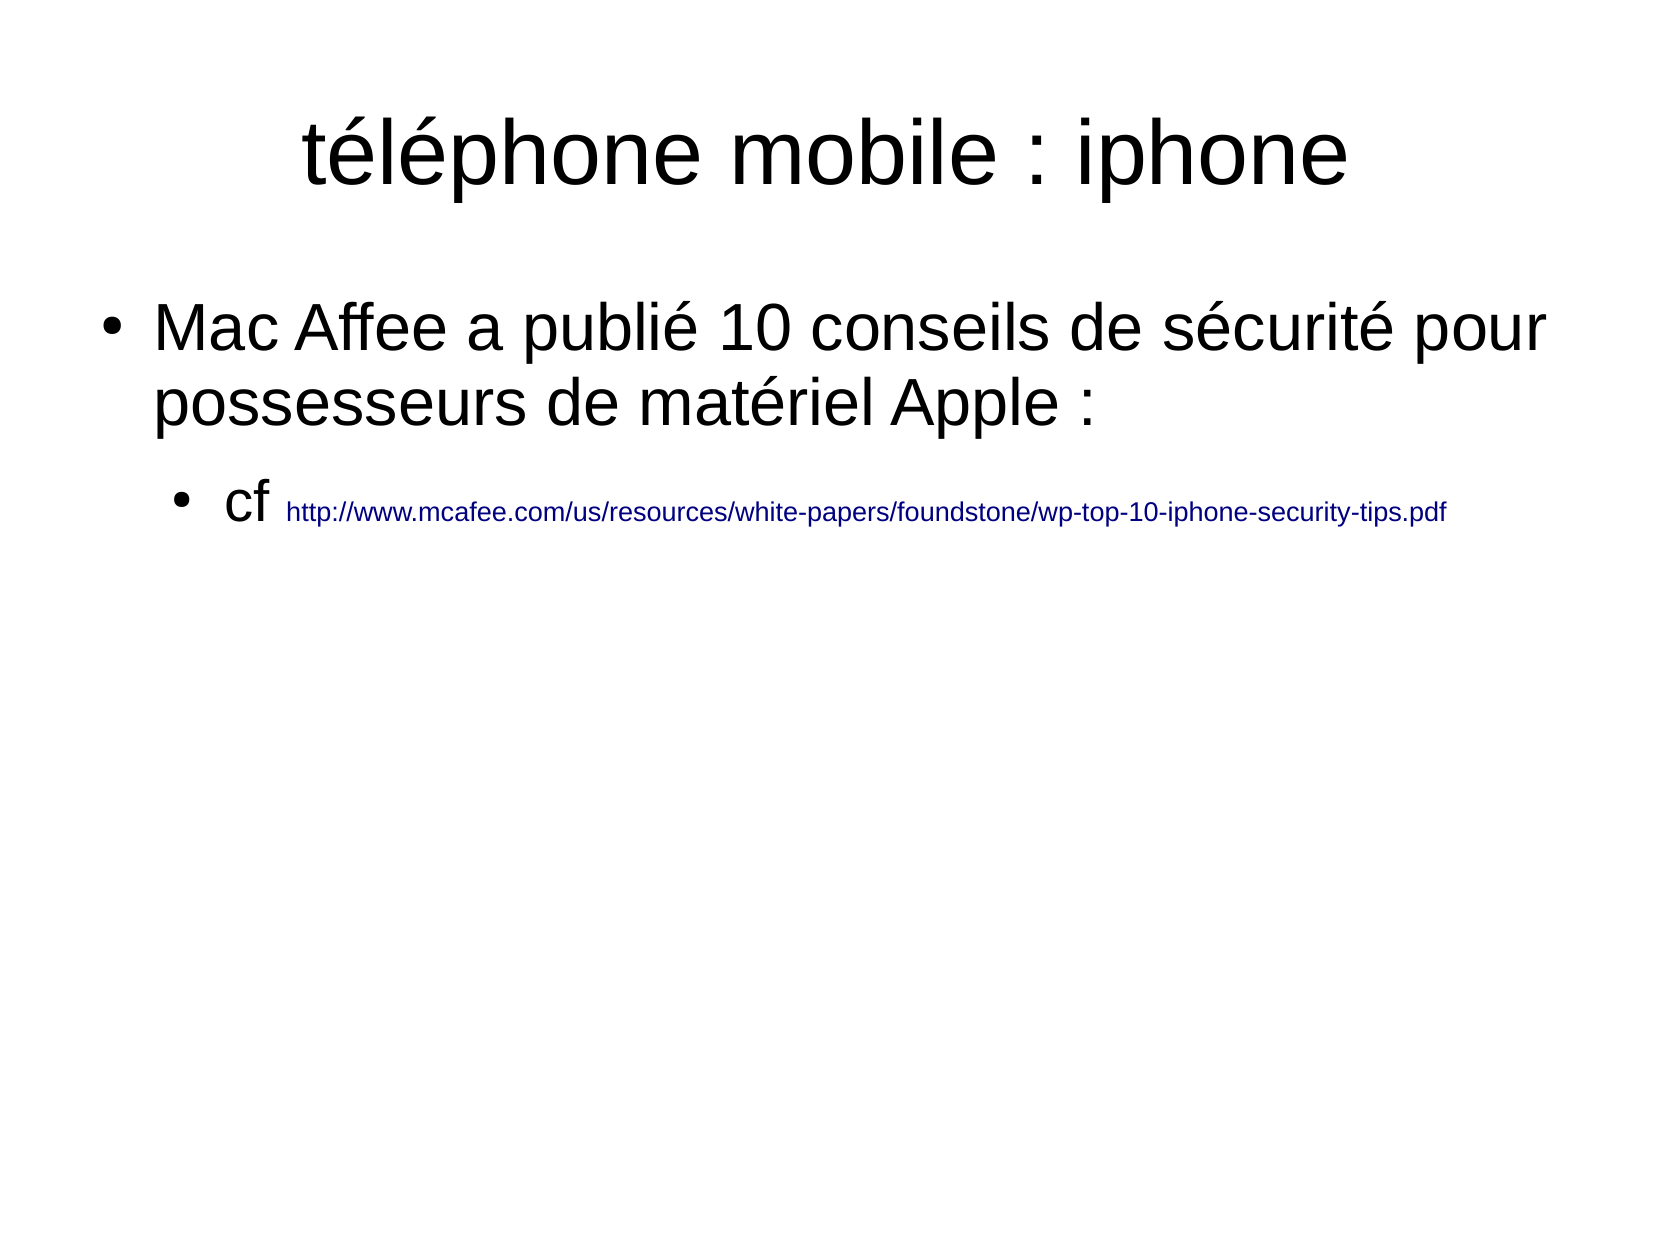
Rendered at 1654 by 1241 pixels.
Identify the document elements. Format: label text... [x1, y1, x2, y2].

title téléphone mobile : iphone [82, 49, 1571, 257]
list Mac Affee a publié 10 conseils de sécurité pour possesseurs de matériel Apple : cf http://www.mcafee.com/us/resources/white-papers/foundstone/wp-top-10-iphone-security-tips.pdf [82, 290, 1571, 1109]
